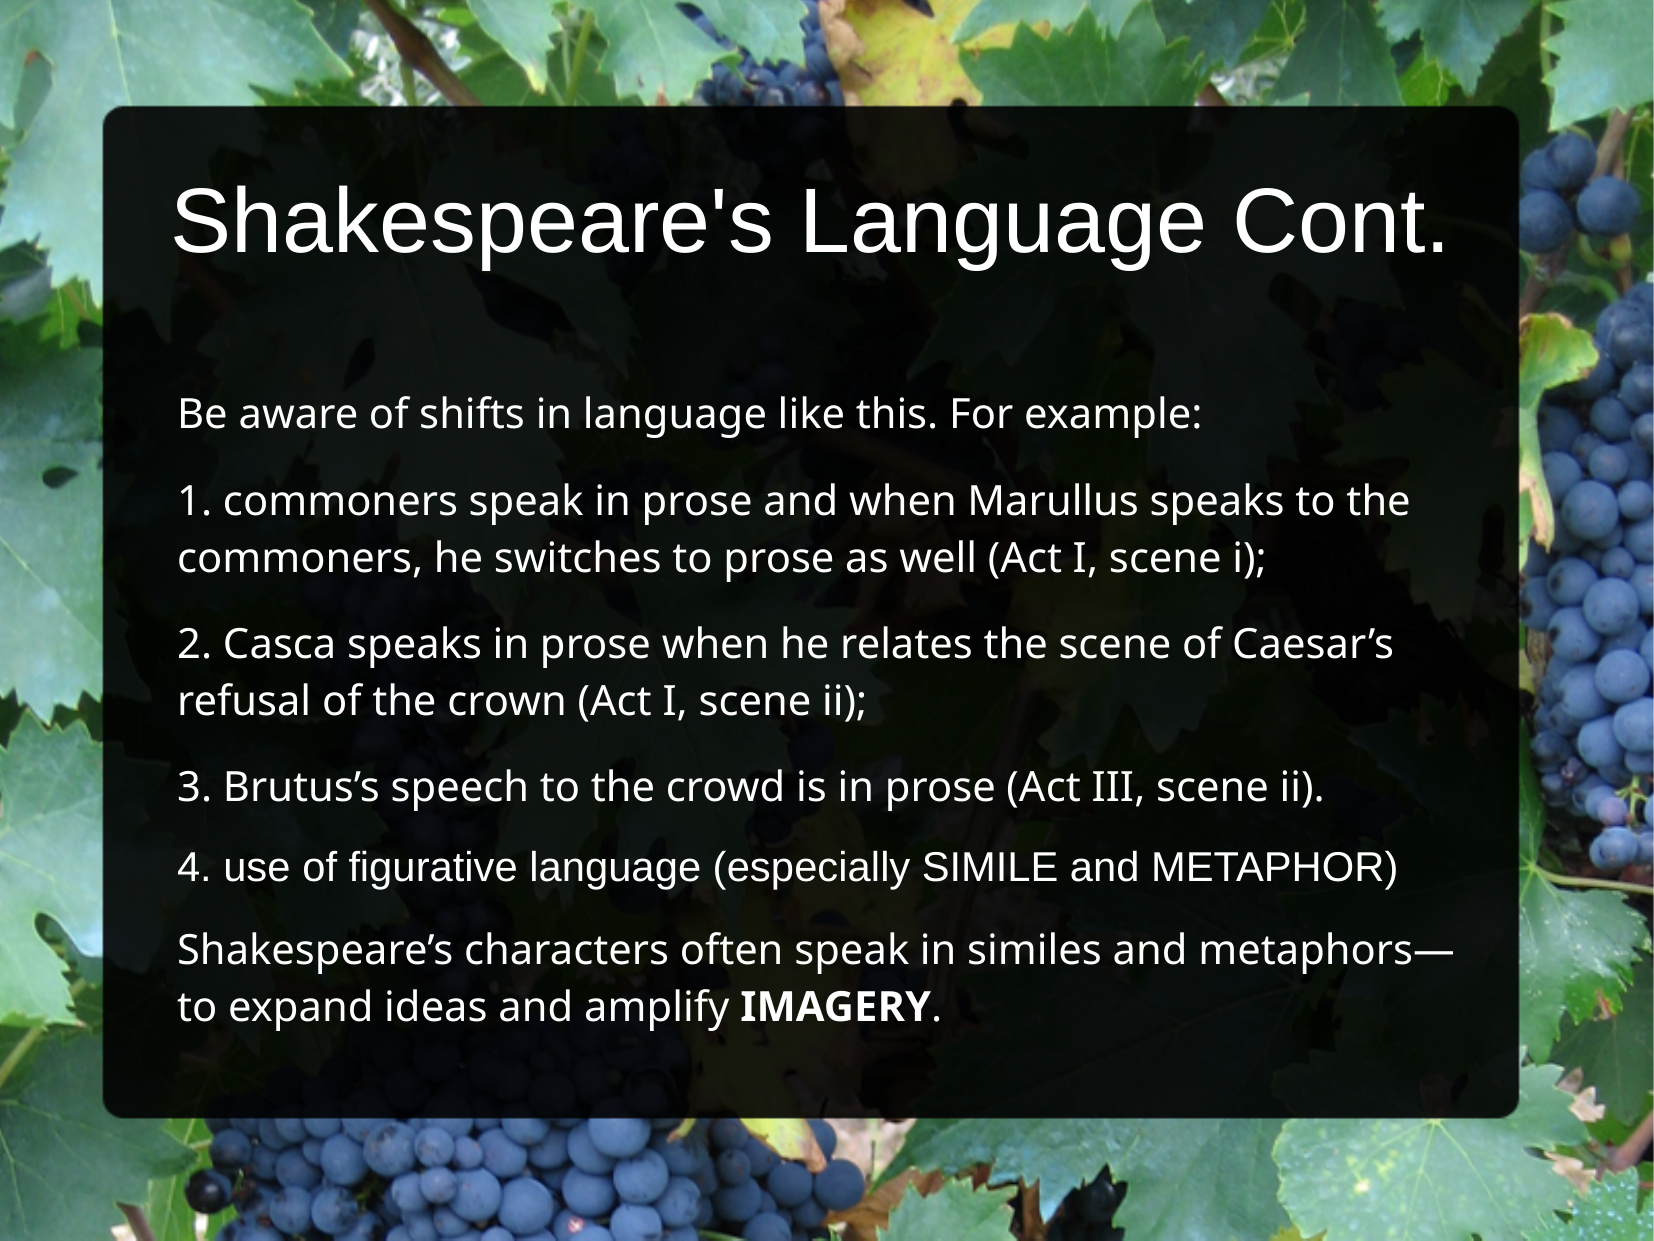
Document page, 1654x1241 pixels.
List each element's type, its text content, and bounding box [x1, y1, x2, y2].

title Shakespeare's Language Cont. [118, 125, 1506, 318]
picture [0, 0, 1654, 1241]
list Be aware of shifts in language like this. For example: 1. commoners speak in prose and when Marullus speaks to the commoners, he switches to prose as well (Act I, scene i); 2. Casca speaks in prose when he relates the scene of Caesar’s refusal of the crown (Act I, scene ii); 3. Brutus’s speech to the crowd is in prose (Act III, scene ii). 4. use of figurative language (especially SIMILE and METAPHOR) Shakespeare’s characters often speak in similes and metaphors—to expand ideas and amplify IMAGERY. [177, 383, 1477, 1078]
